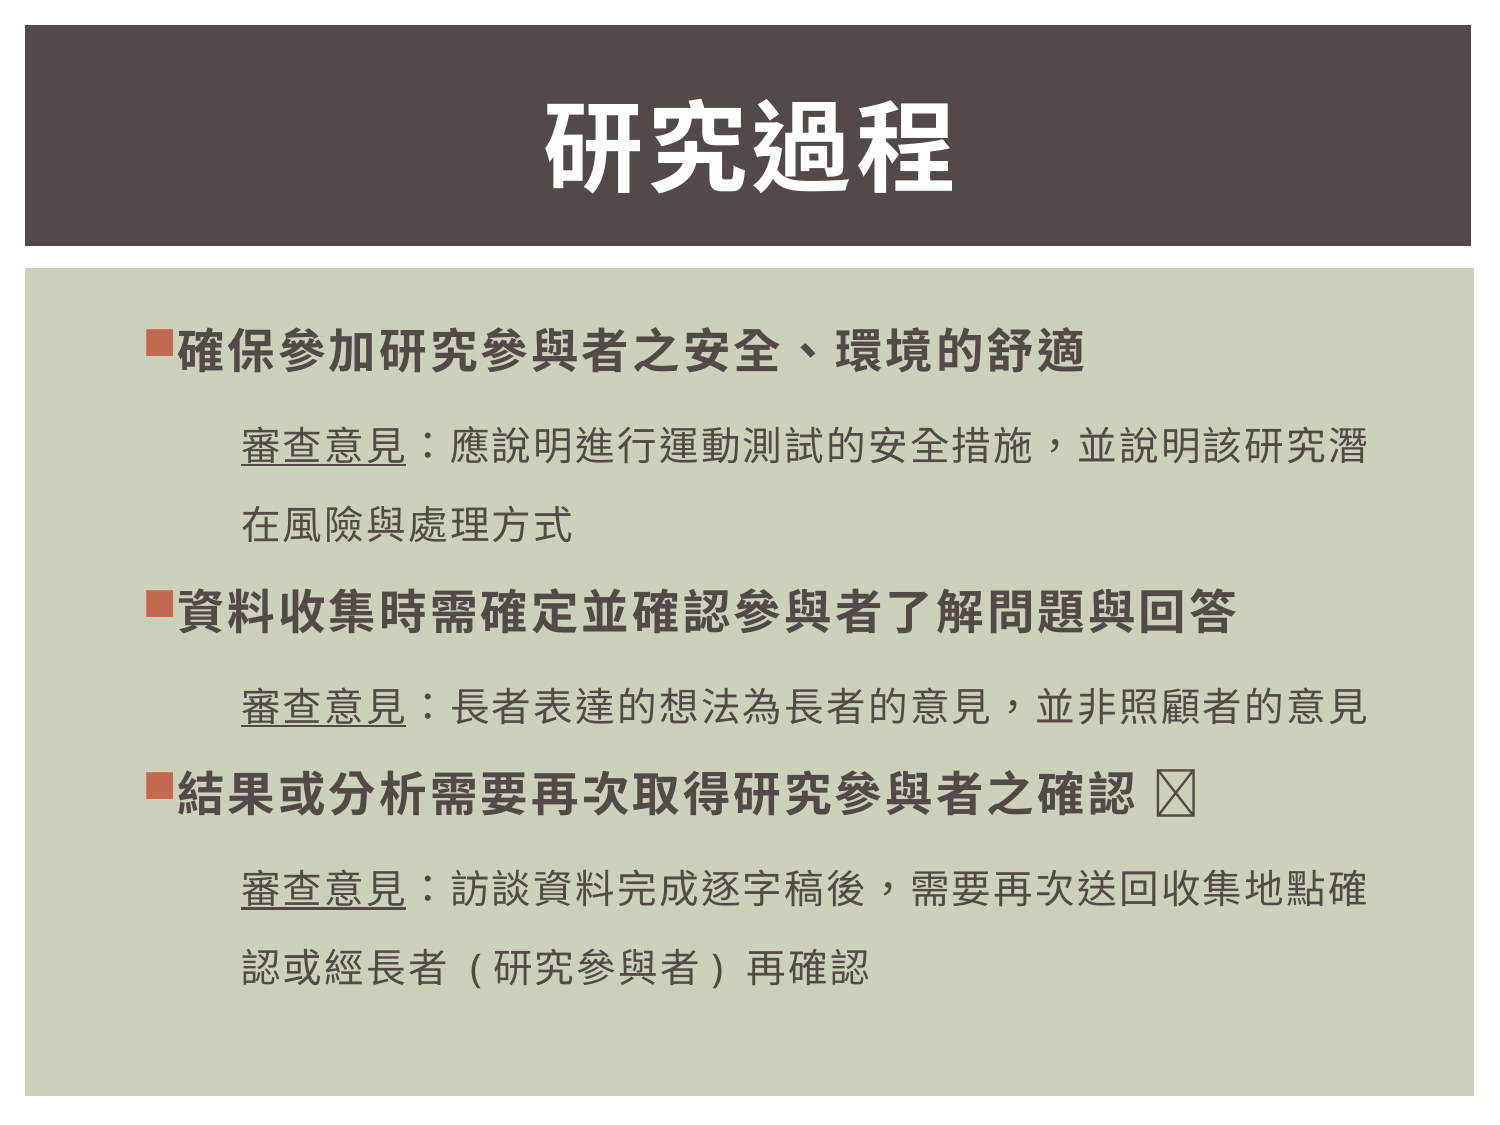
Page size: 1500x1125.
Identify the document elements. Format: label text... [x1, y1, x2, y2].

list 確保參加研究參與者之安全、環境的舒適 審查意見：應說明進行運動測試的安全措施，並說明該研究潛在風險與處理方式 資料收集時需確定並確認參與者了解問題與回答 審查意見：長者表達的想法為長者的意見，並非照顧者的意見 結果或分析需要再次取得研究參與者之確認  審查意見：訪談資料完成逐字稿後，需要再次送回收集地點確認或經長者 (研究參與者) 再確認 [112, 290, 1388, 1014]
title 研究過程 [62, 58, 1438, 232]
